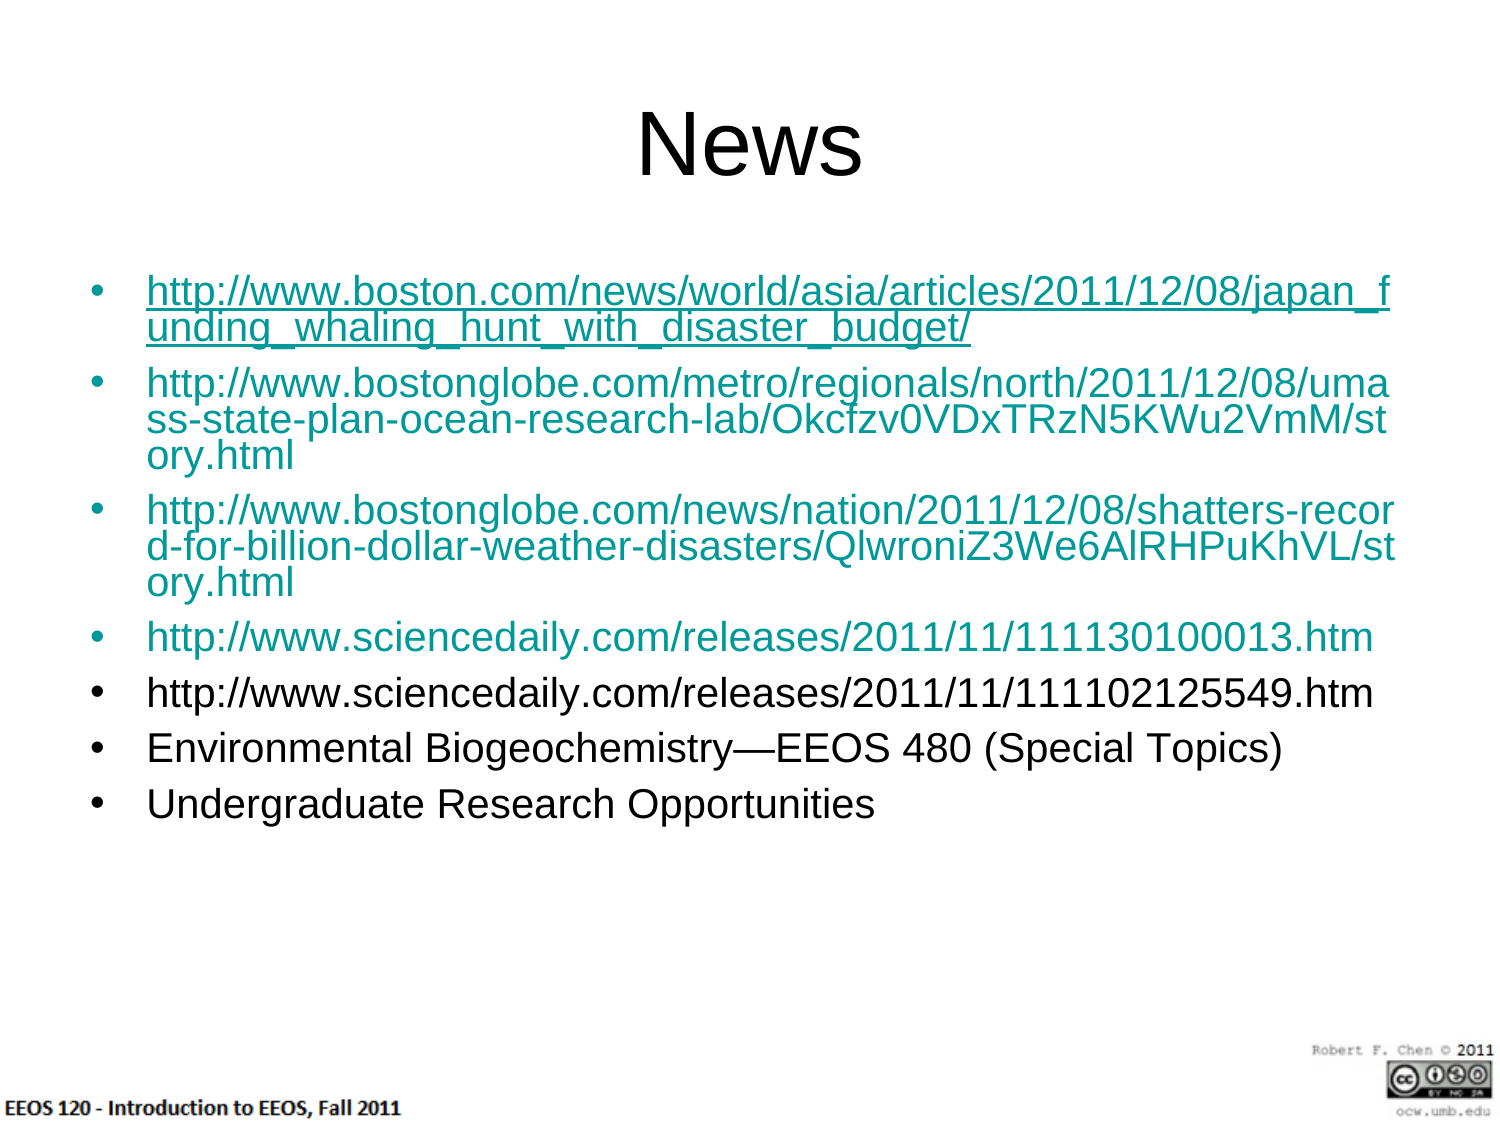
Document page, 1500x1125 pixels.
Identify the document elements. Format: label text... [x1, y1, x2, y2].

list http://www.boston.com/news/world/asia/articles/2011/12/08/japan_funding_whaling_hunt_with_disaster_budget/ http://www.bostonglobe.com/metro/regionals/north/2011/12/08/umass-state-plan-ocean-research-lab/Okcfzv0VDxTRzN5KWu2VmM/story.html http://www.bostonglobe.com/news/nation/2011/12/08/shatters-record-for-billion-dollar-weather-disasters/QlwroniZ3We6AlRHPuKhVL/story.html http://www.sciencedaily.com/releases/2011/11/111130100013.htm http://www.sciencedaily.com/releases/2011/11/111102125549.htm Environmental Biogeochemistry—EEOS 480 (Special Topics) Undergraduate Research Opportunities [75, 262, 1426, 1051]
title News [75, 45, 1426, 233]
picture [1303, 1037, 1500, 1125]
picture [0, 1090, 406, 1125]
